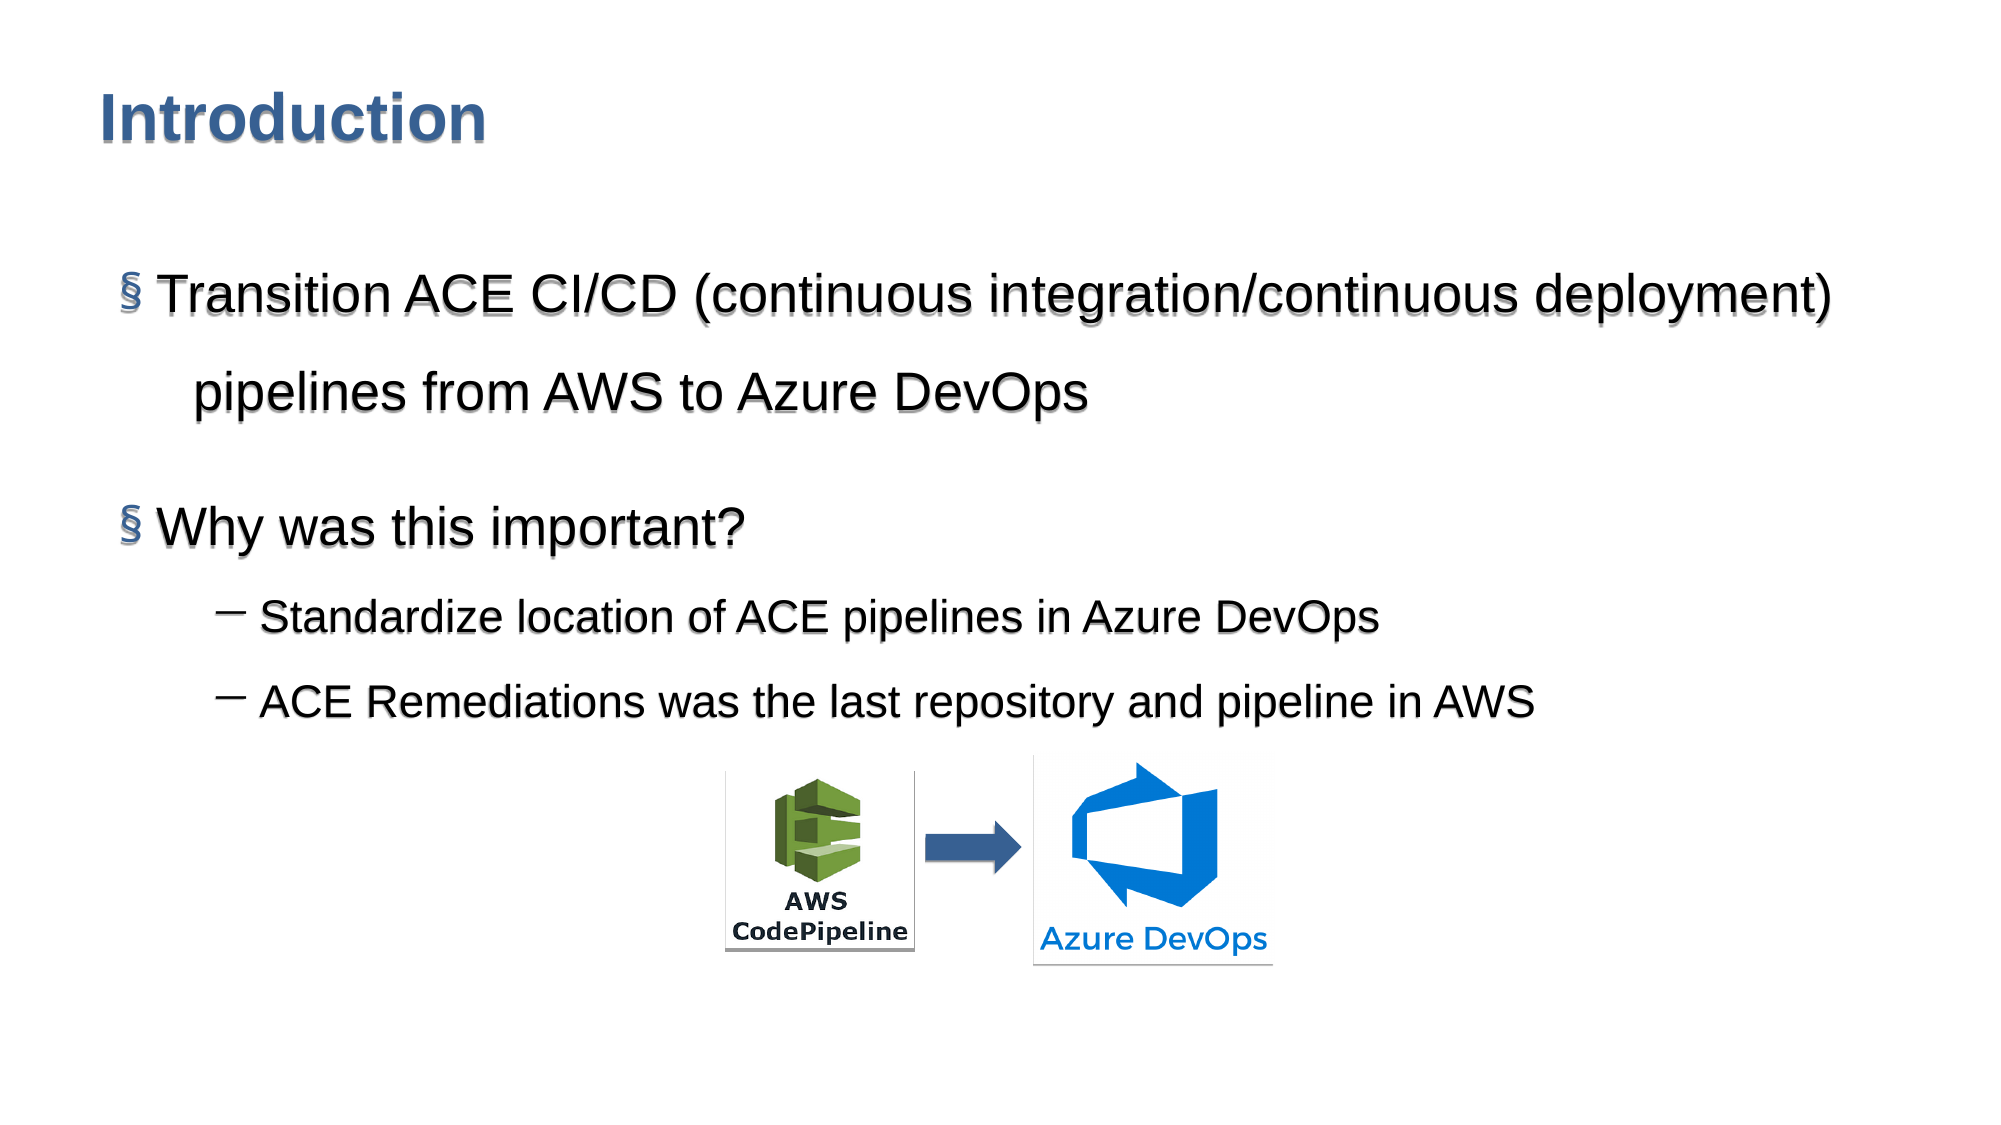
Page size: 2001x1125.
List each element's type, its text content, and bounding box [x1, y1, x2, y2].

title Introduction [99, 36, 1725, 202]
list Transition ACE CI/CD (continuous integration/continuous deployment) pipelines from AWS to Azure DevOps Why was this important? Standardize location of ACE pipelines in Azure DevOps ACE Remediations was the last repository and pipeline in AWS [99, 226, 1964, 796]
picture [1033, 751, 1275, 964]
picture [725, 767, 914, 948]
text_box [925, 820, 1022, 874]
